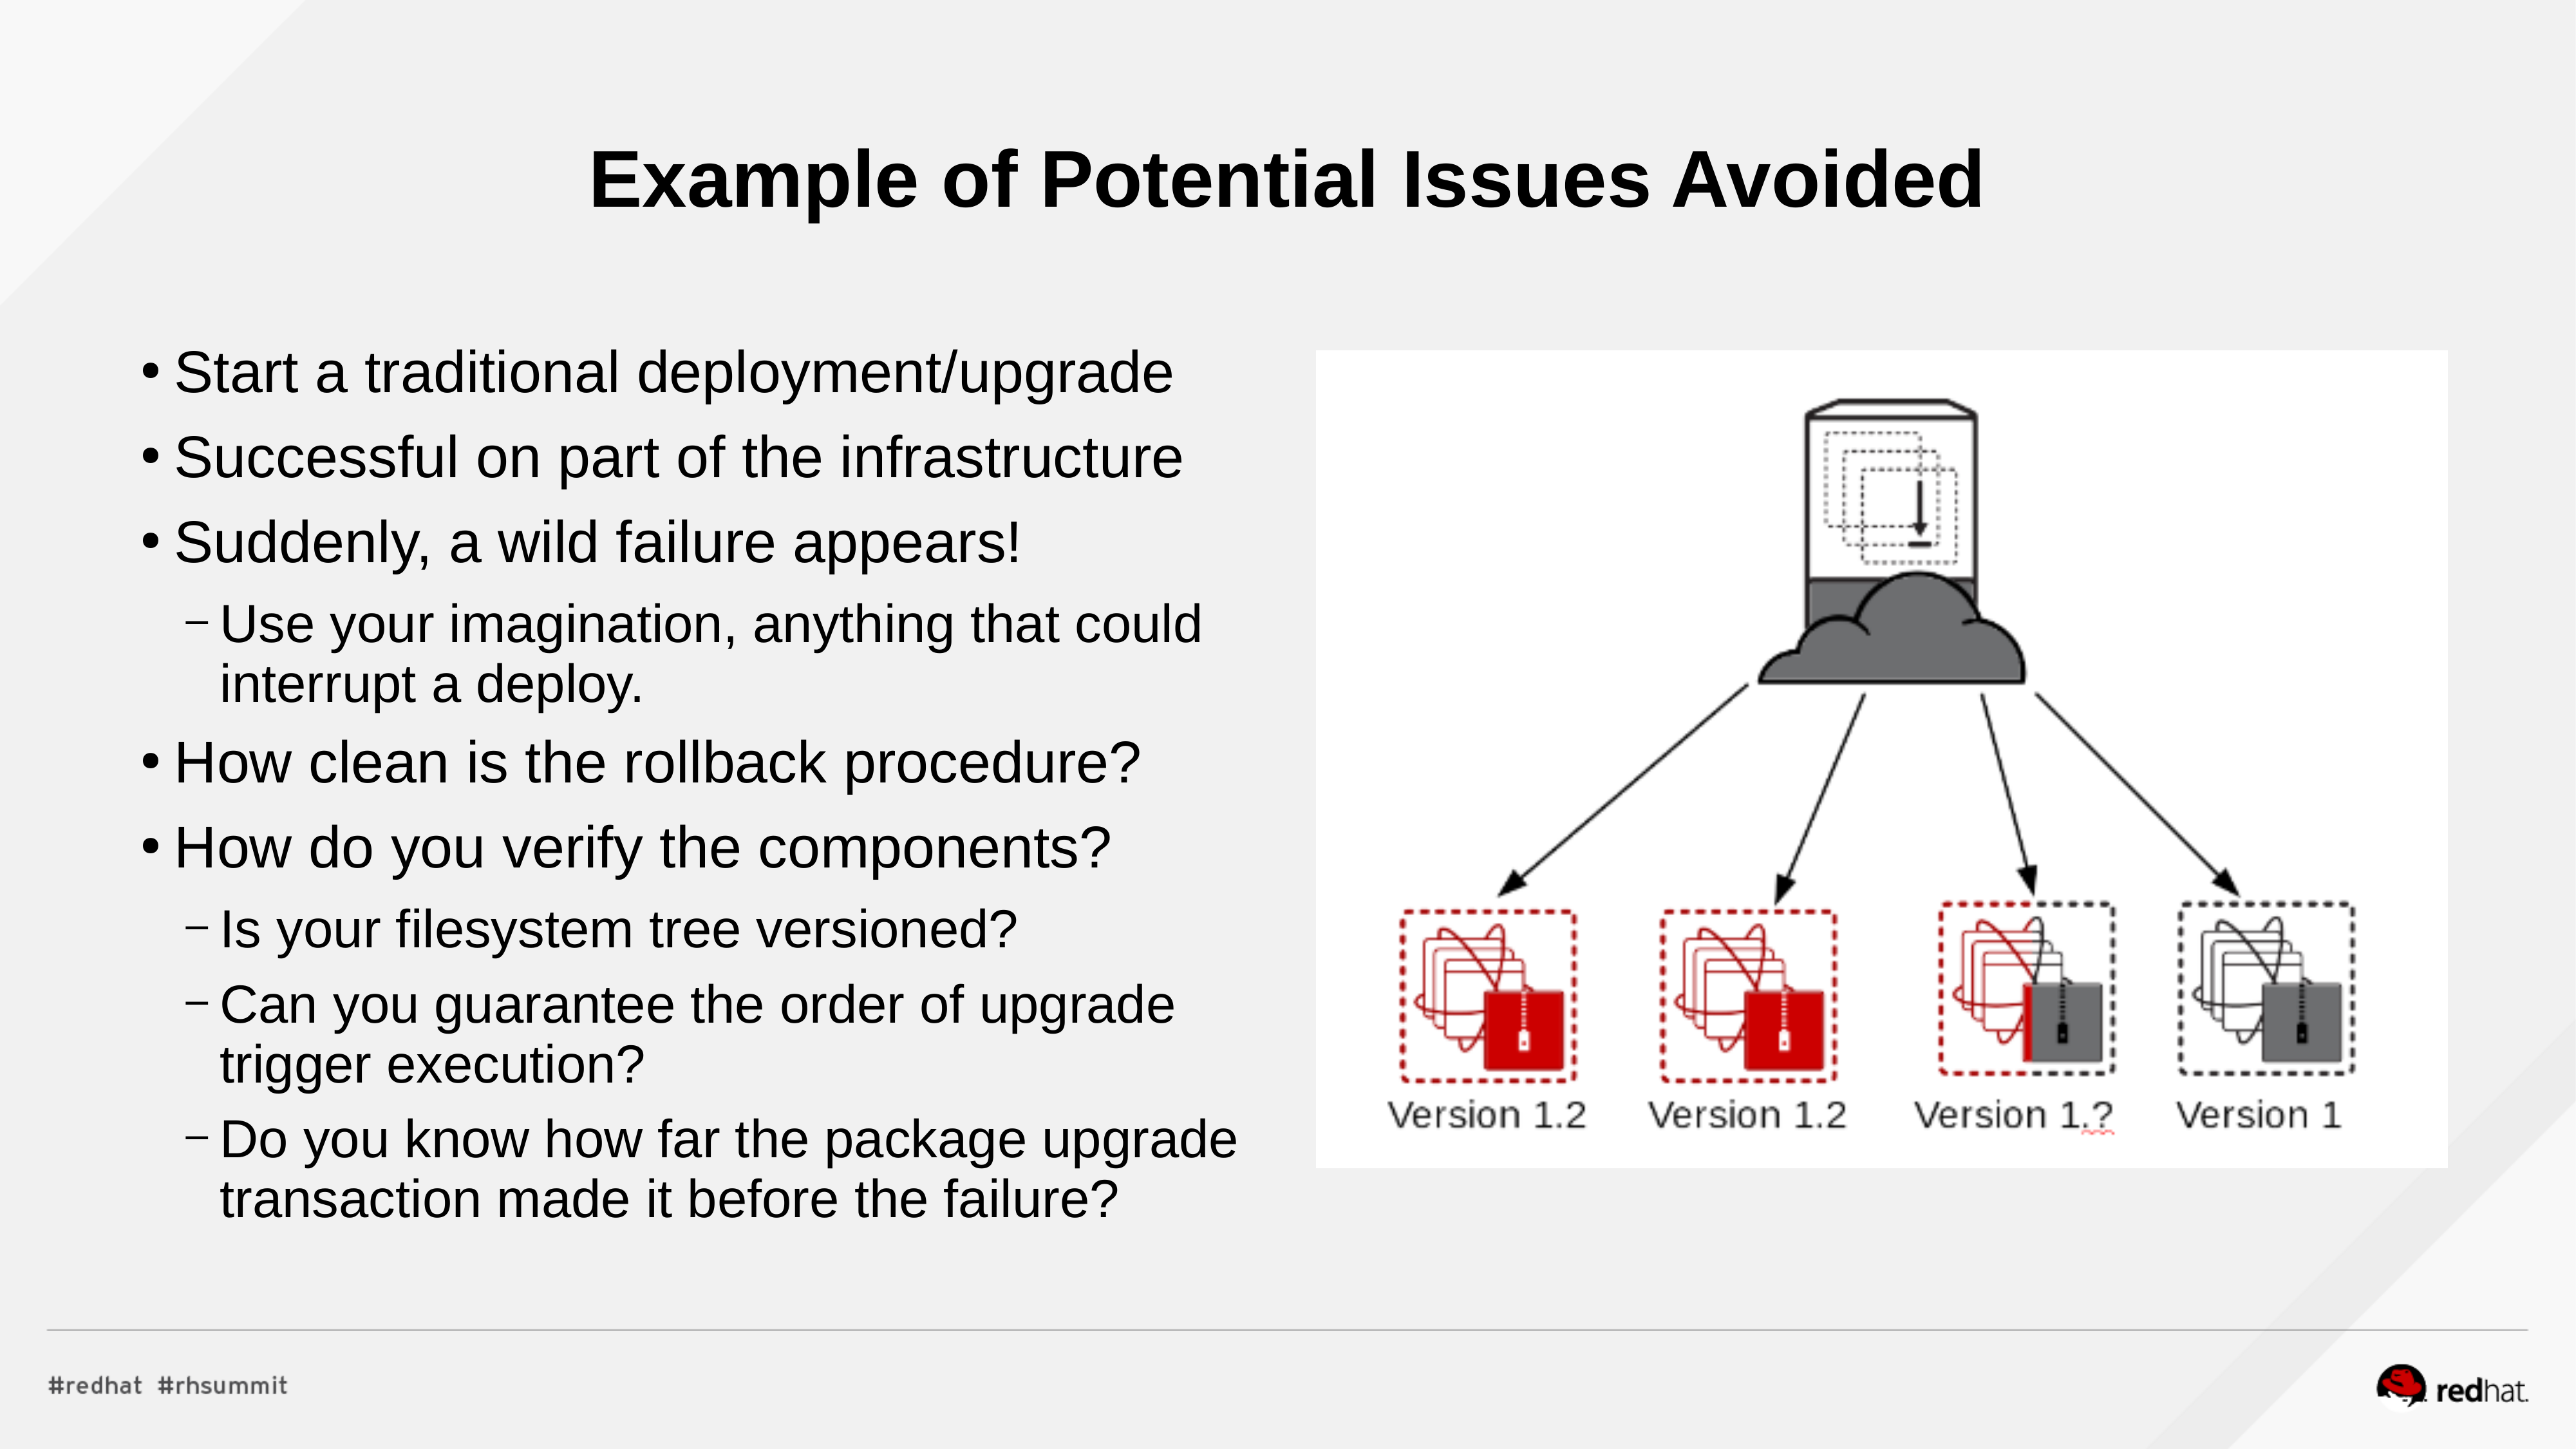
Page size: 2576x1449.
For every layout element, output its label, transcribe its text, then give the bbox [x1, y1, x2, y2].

picture [0, 0, 2576, 1449]
title Example of Potential Issues Avoided [129, 57, 2447, 300]
list Start a traditional deployment/upgrade Successful on part of the infrastructure Suddenly, a wild failure appears! Use your imagination, anything that could interrupt a deploy. How clean is the rollback procedure? How do you verify the components? Is your filesystem tree versioned? Can you guarantee the order of upgrade trigger execution? Do you know how far the package upgrade transaction made it before the failure? [129, 339, 1260, 1229]
